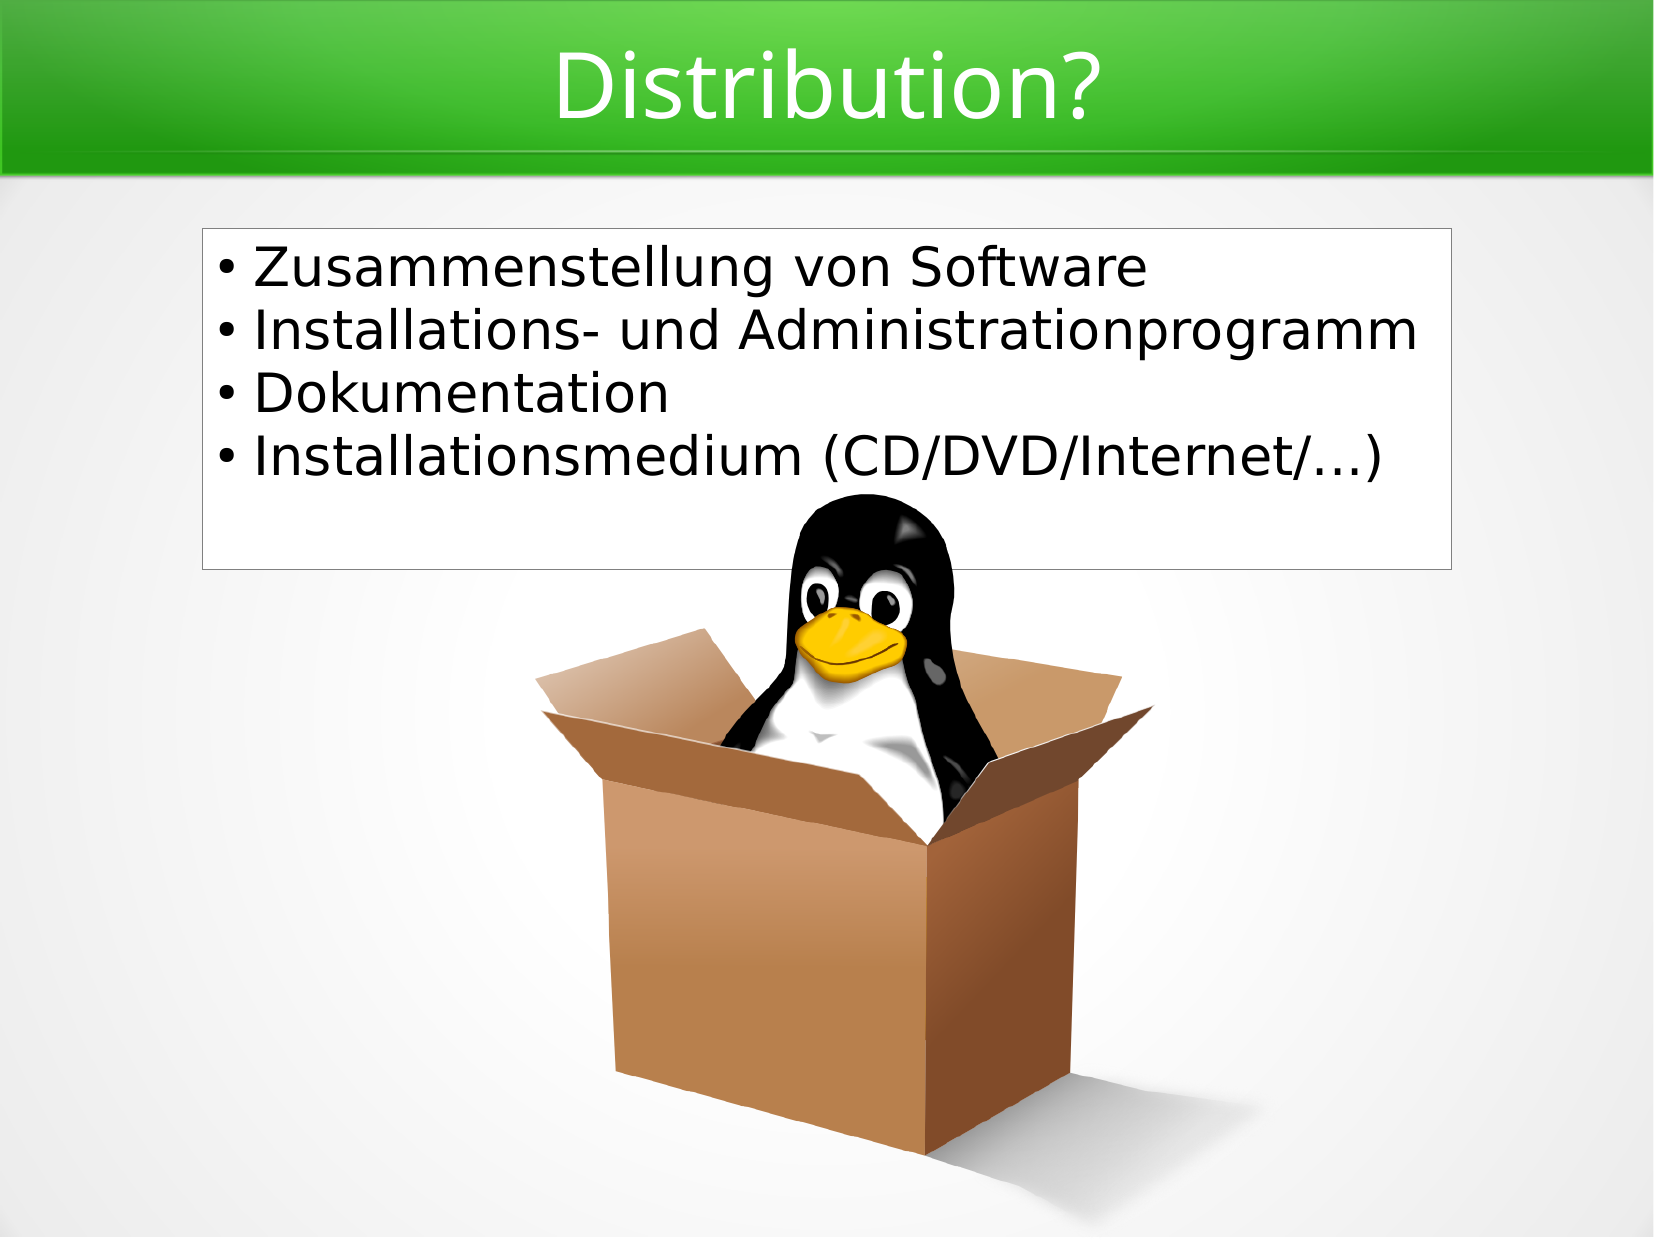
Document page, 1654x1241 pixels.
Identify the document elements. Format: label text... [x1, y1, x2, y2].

title Distribution? [82, 11, 1571, 154]
picture [0, 0, 1654, 1241]
text_box Zusammenstellung von Software Installations- und Administrationprogramm Dokumentation Installationsmedium (CD/DVD/Internet/...) [202, 228, 1452, 570]
